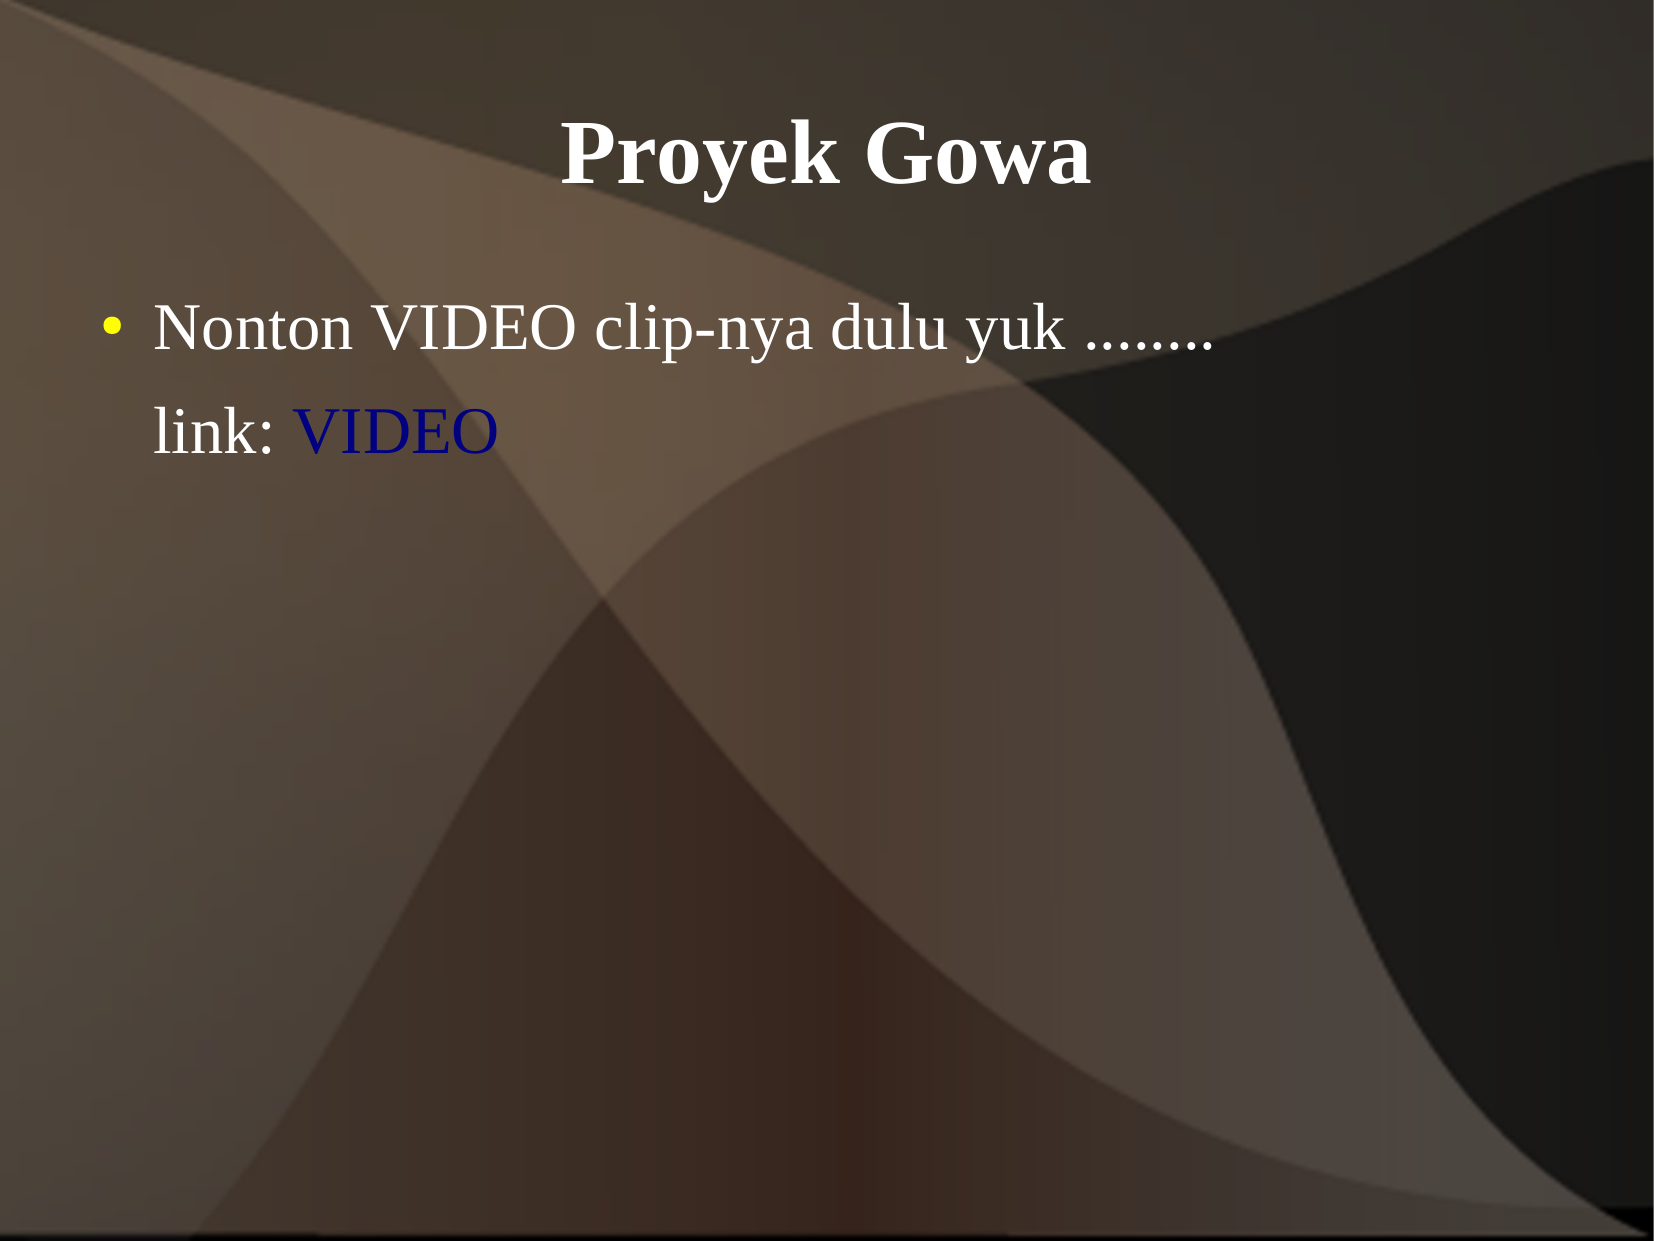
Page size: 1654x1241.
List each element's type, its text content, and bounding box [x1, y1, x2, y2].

picture [0, 0, 1654, 1241]
title Proyek Gowa [82, 49, 1571, 257]
list Nonton VIDEO clip-nya dulu yuk ........ link: VIDEO [82, 290, 1571, 1010]
